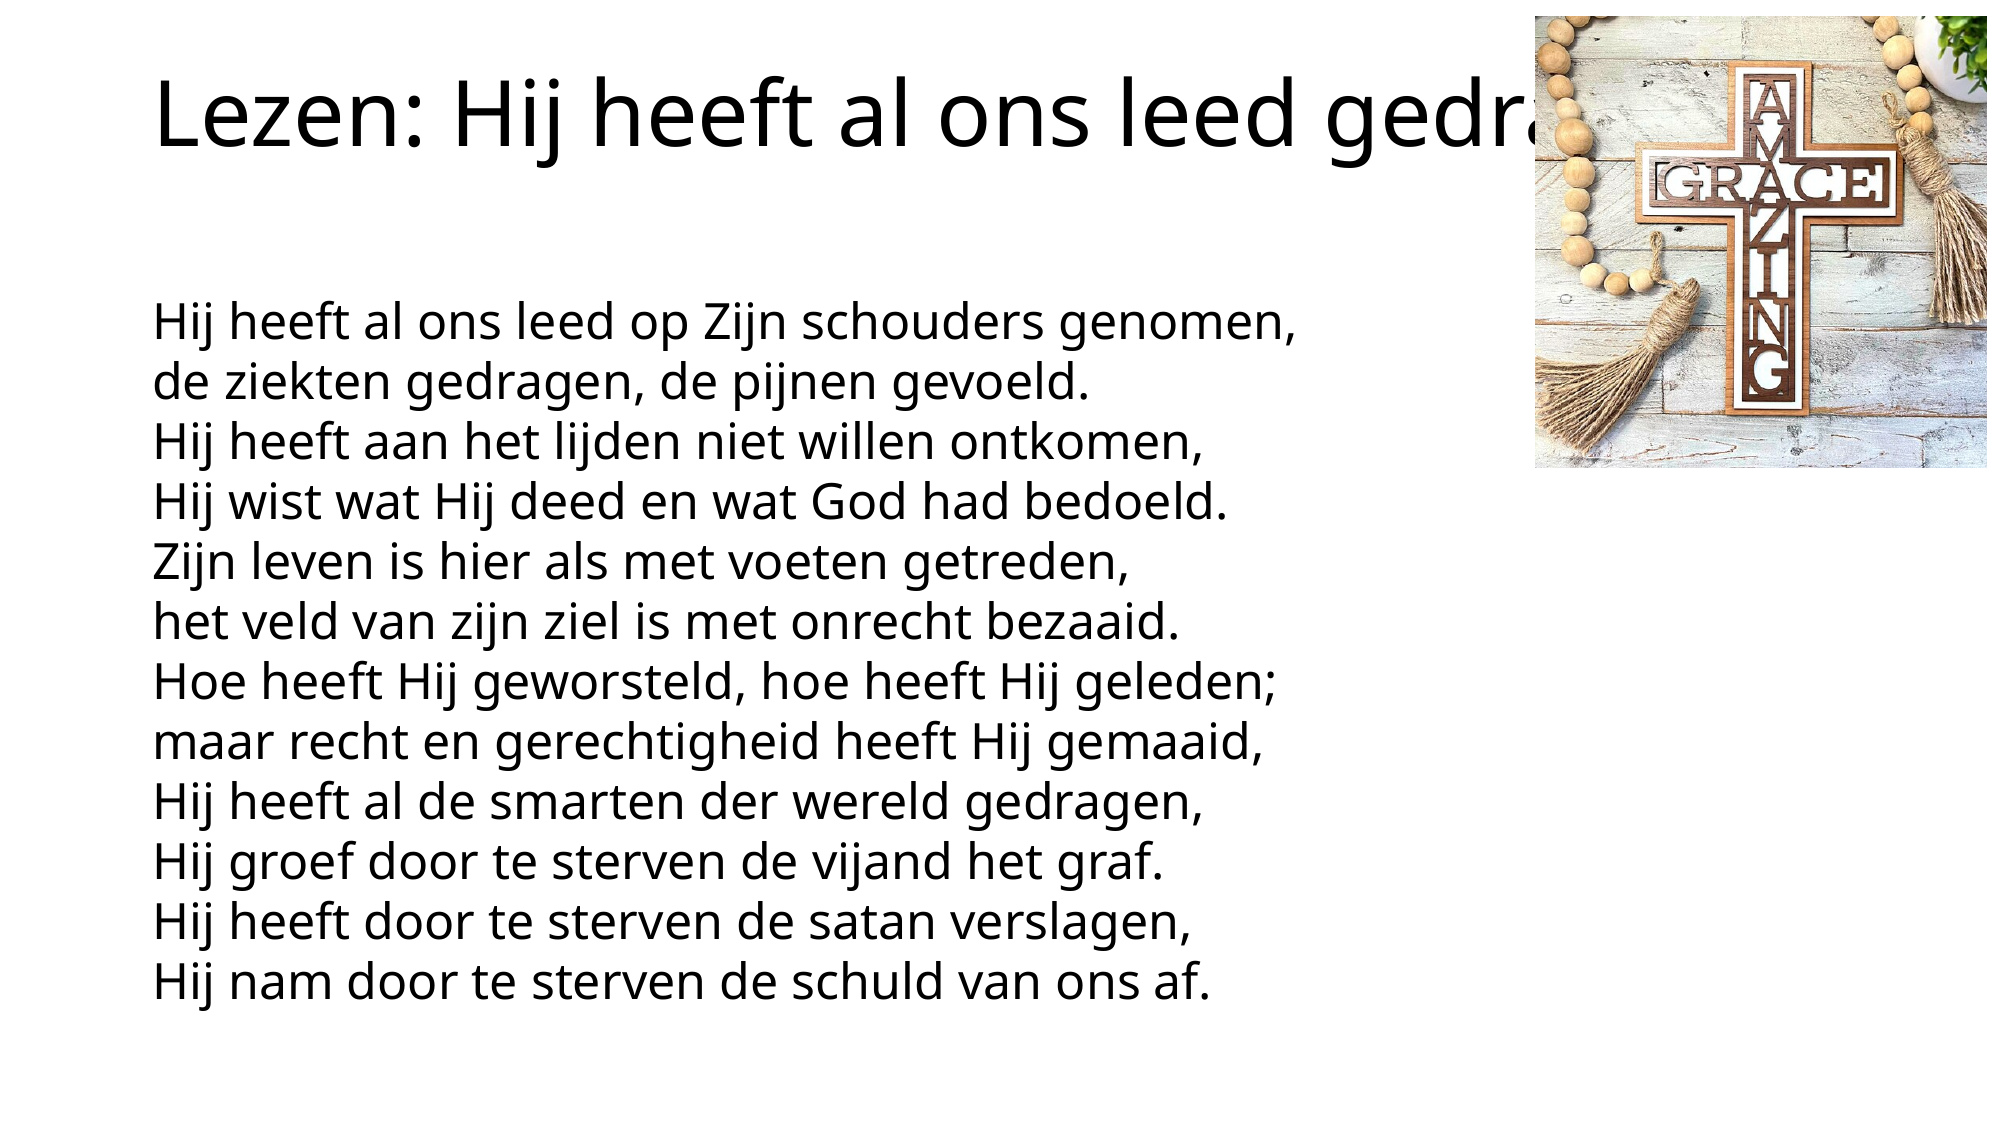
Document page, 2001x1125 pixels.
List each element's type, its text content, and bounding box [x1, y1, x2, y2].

picture [1535, 16, 1987, 468]
title Lezen: Hij heeft al ons leed gedragen [137, 59, 1535, 278]
text_box Hij heeft al ons leed op Zijn schouders genomen, de ziekten gedragen, de pijnen gevoeld. Hij heeft aan het lijden niet willen ontkomen, Hij wist wat Hij deed en wat God had bedoeld. Zijn leven is hier als met voeten getreden, het veld van zijn ziel is met onrecht bezaaid. Hoe heeft Hij geworsteld, hoe heeft Hij geleden; maar recht en gerechtigheid heeft Hij gemaaid, Hij heeft al de smarten der wereld gedragen, Hij groef door te sterven de vijand het graf. Hij heeft door te sterven de satan verslagen, Hij nam door te sterven de schuld van ons af. [137, 282, 1501, 1018]
